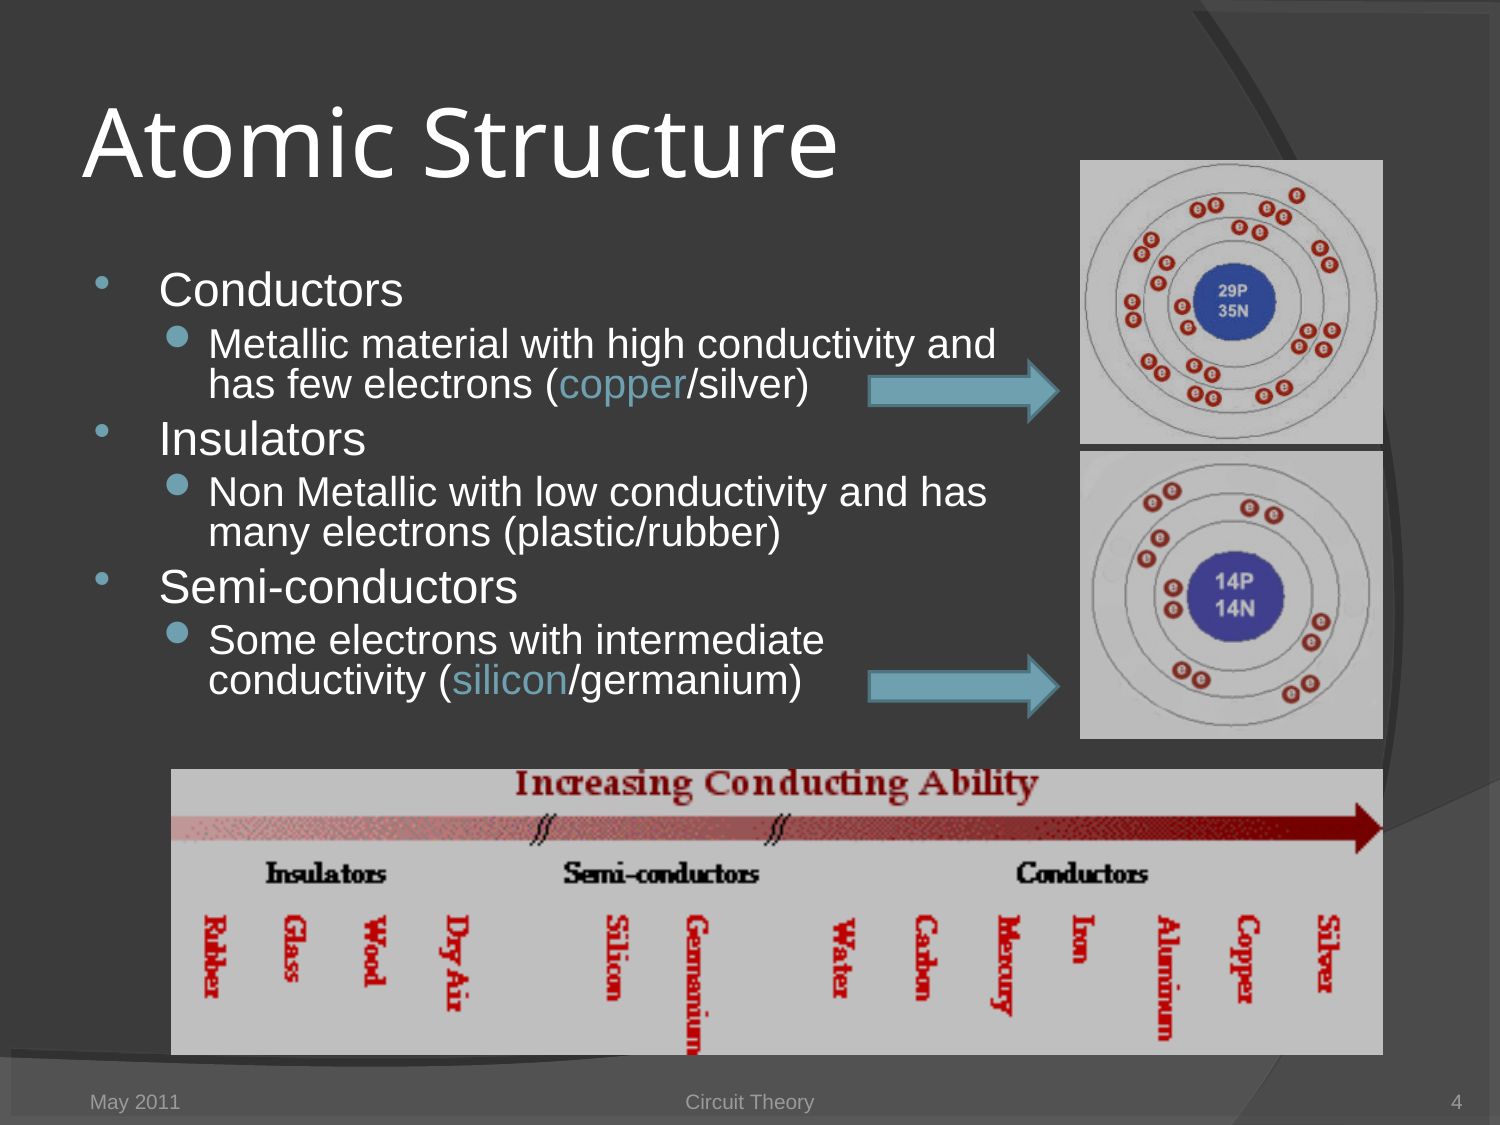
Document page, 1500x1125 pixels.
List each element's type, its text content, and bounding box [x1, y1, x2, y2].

text_box Circuit Theory [512, 1055, 988, 1114]
title Atomic Structure [74, 45, 1300, 233]
list Conductors Metallic material with high conductivity and has few electrons (copper/silver) Insulators Non Metallic with low conductivity and has many electrons (plastic/rubber) Semi-conductors Some electrons with intermediate conductivity (silicon/germanium) [74, 262, 1042, 752]
picture [1080, 160, 1383, 444]
picture [171, 769, 1383, 1055]
text_box [869, 657, 1059, 716]
text_box [869, 361, 1059, 421]
picture [1080, 451, 1383, 739]
text_box May 2011 [74, 1053, 426, 1114]
text_box <number> [1337, 1053, 1463, 1114]
